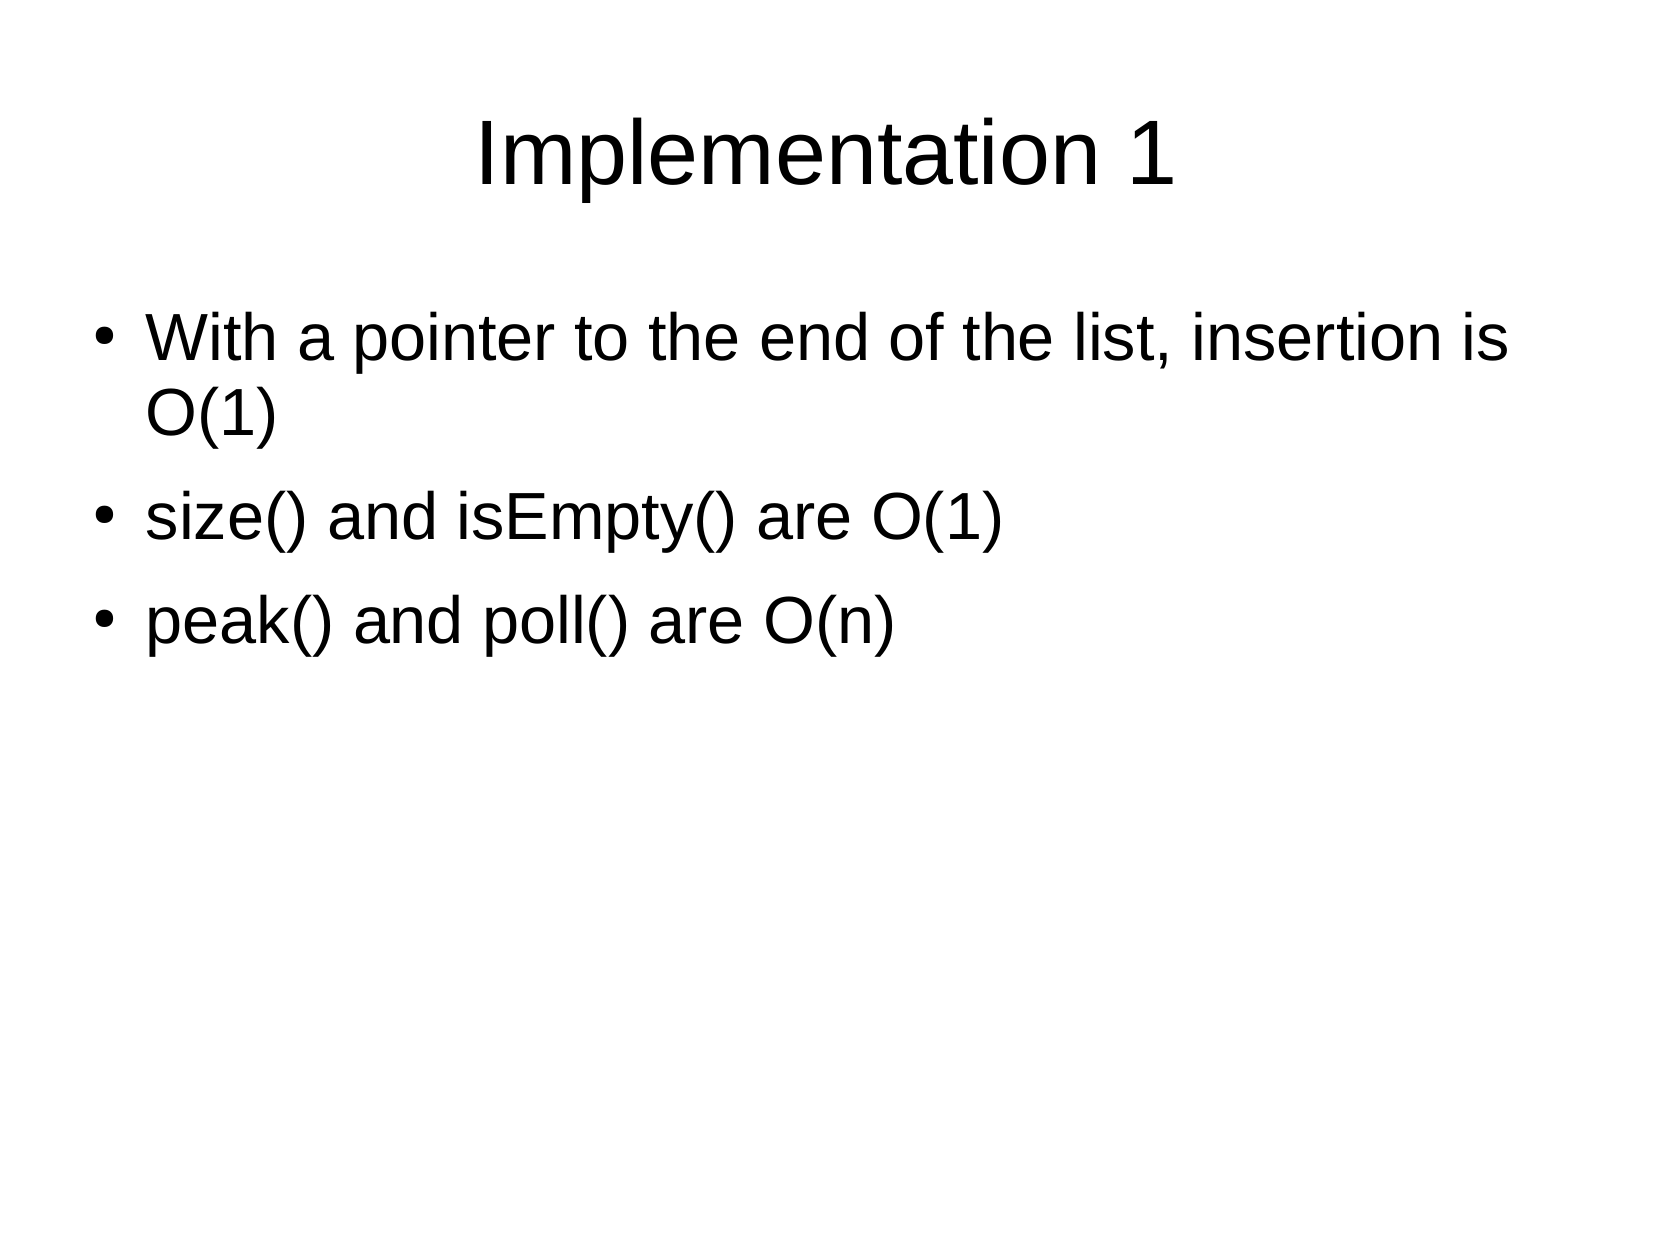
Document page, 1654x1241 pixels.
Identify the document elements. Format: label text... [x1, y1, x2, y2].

list With a pointer to the end of the list, insertion is O(1) size() and isEmpty() are O(1) peak() and poll() are O(n) [75, 300, 1564, 1104]
title Implementation 1 [82, 56, 1571, 250]
